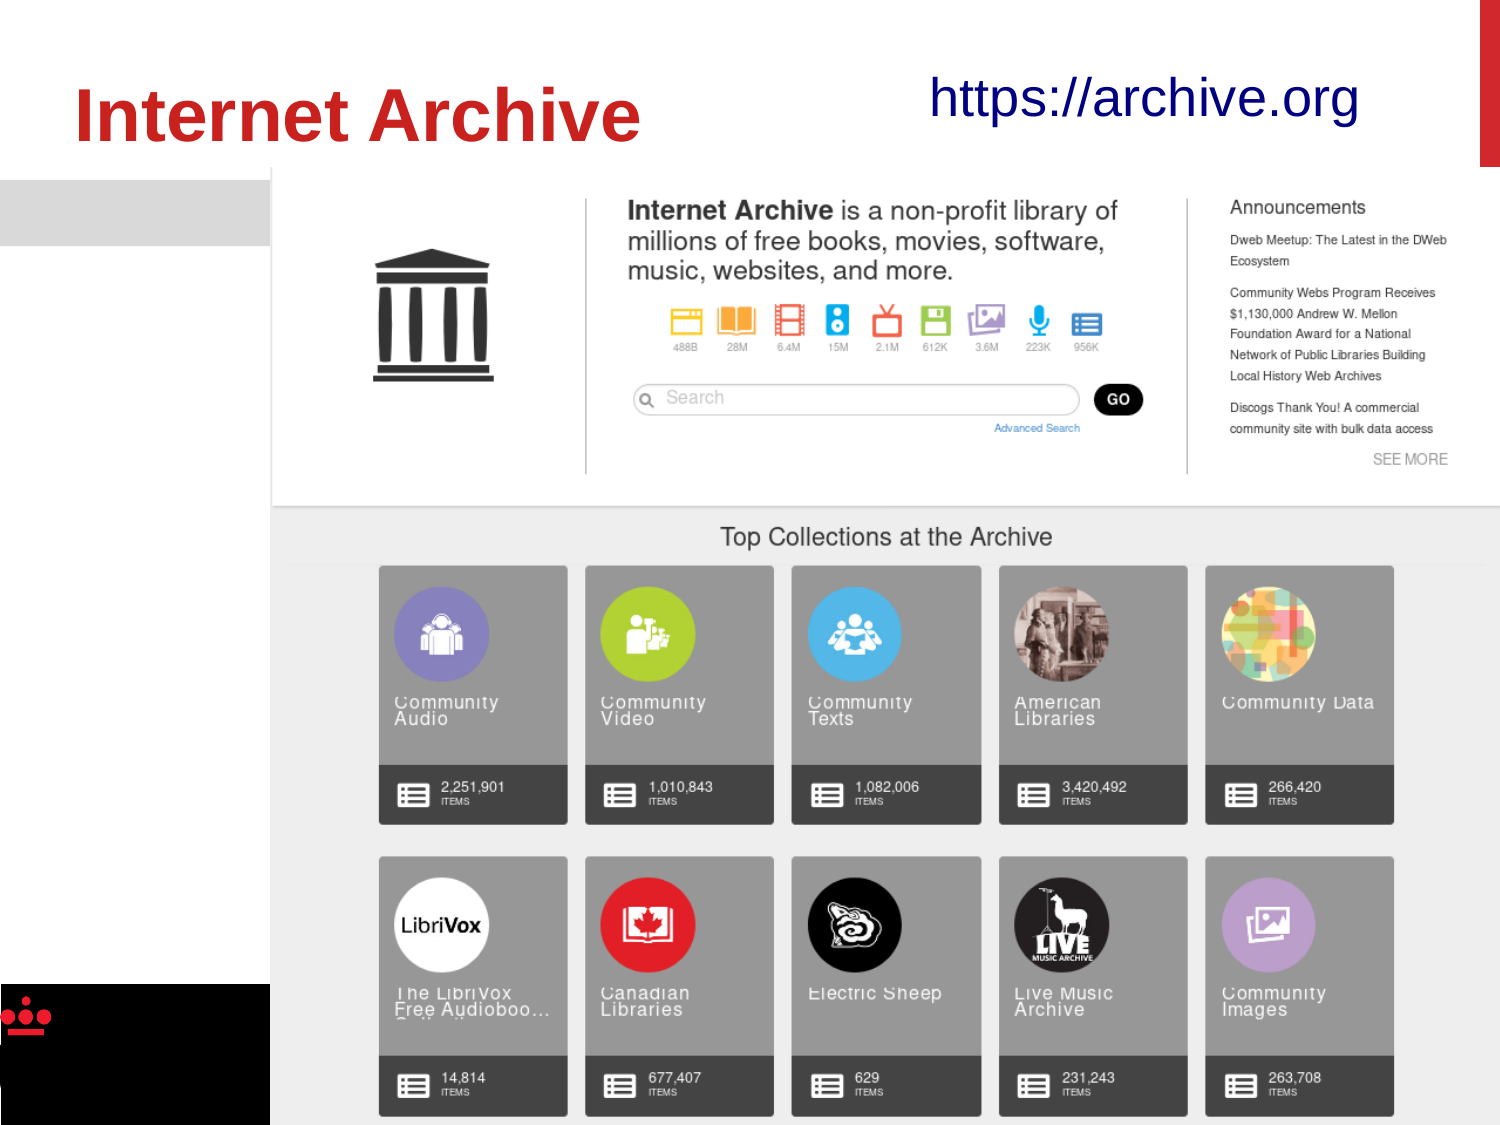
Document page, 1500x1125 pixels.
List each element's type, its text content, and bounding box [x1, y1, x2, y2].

text_box Internet Archive [60, 66, 991, 249]
text_box https://archive.org [915, 59, 1377, 136]
title [75, 15, 1425, 167]
picture [270, 167, 1500, 1125]
